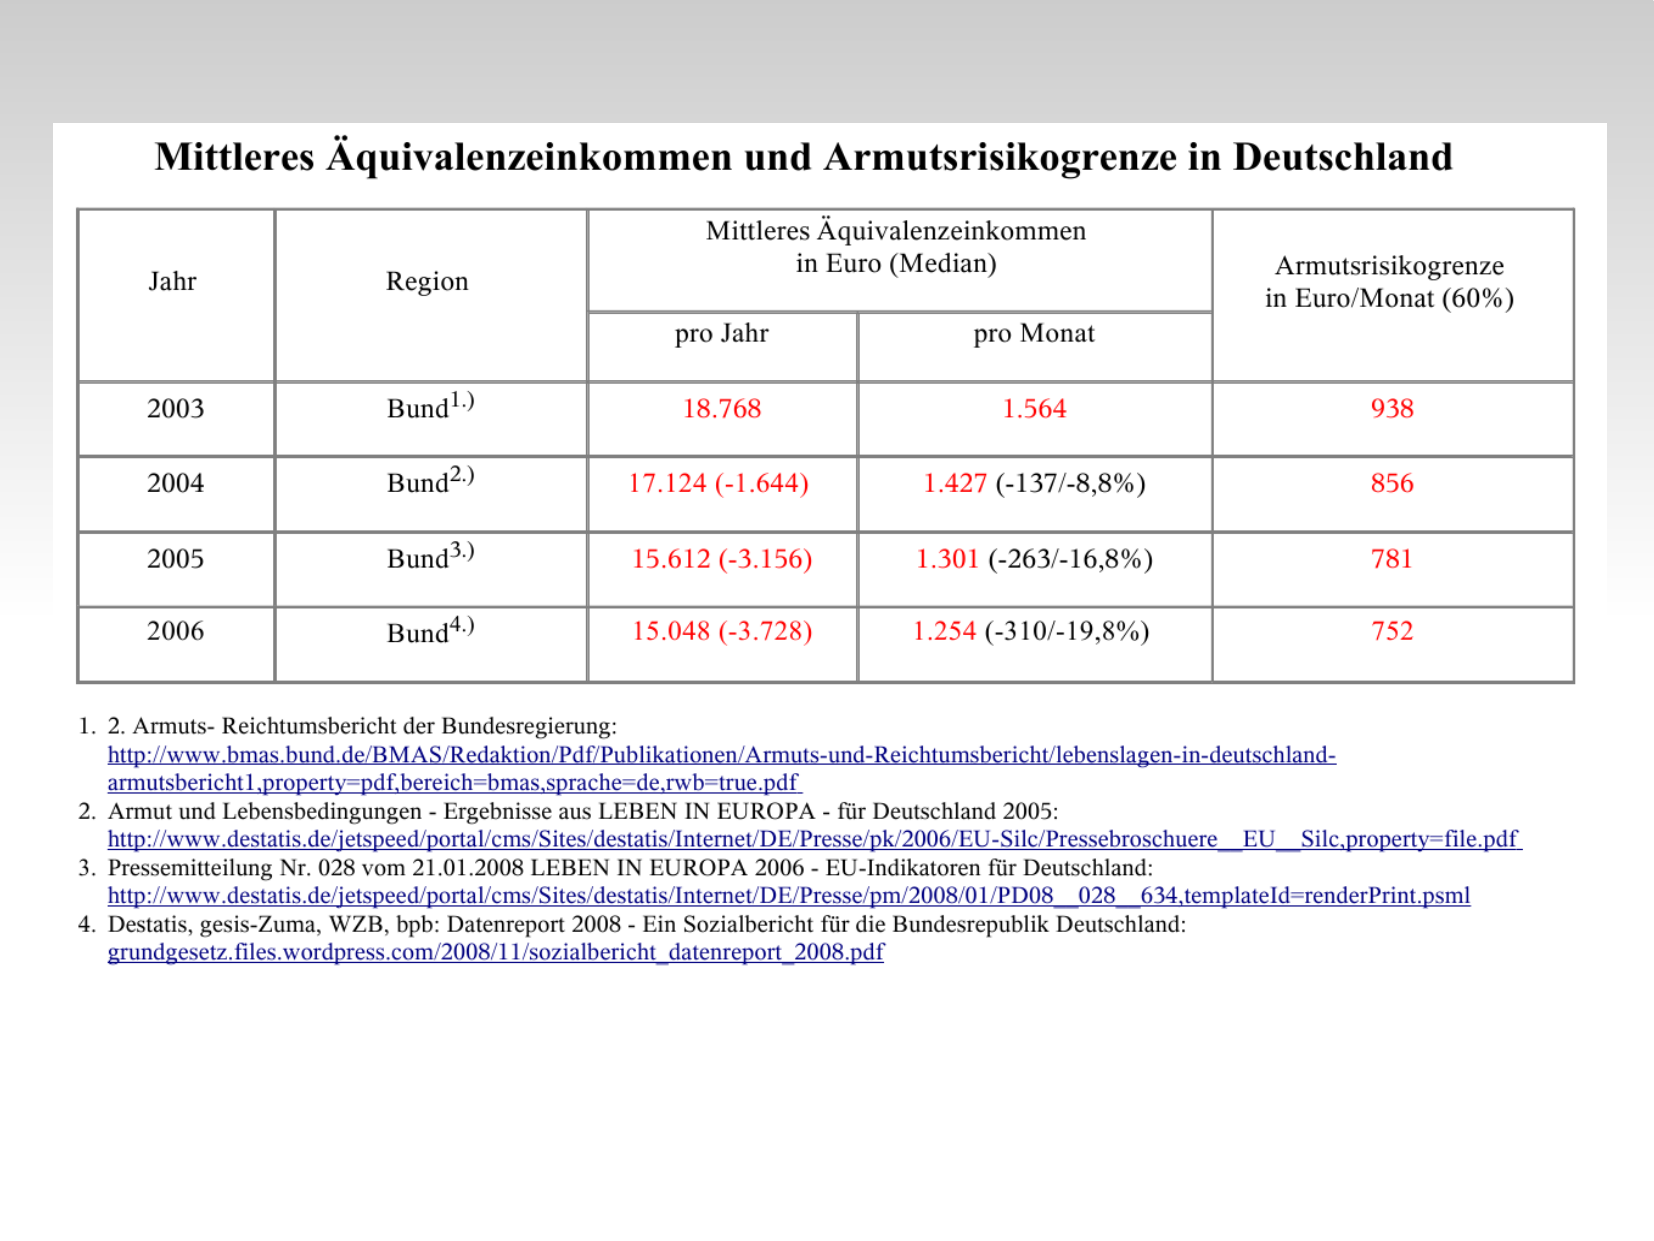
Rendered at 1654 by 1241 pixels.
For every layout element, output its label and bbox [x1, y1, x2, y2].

picture [53, 123, 1607, 999]
